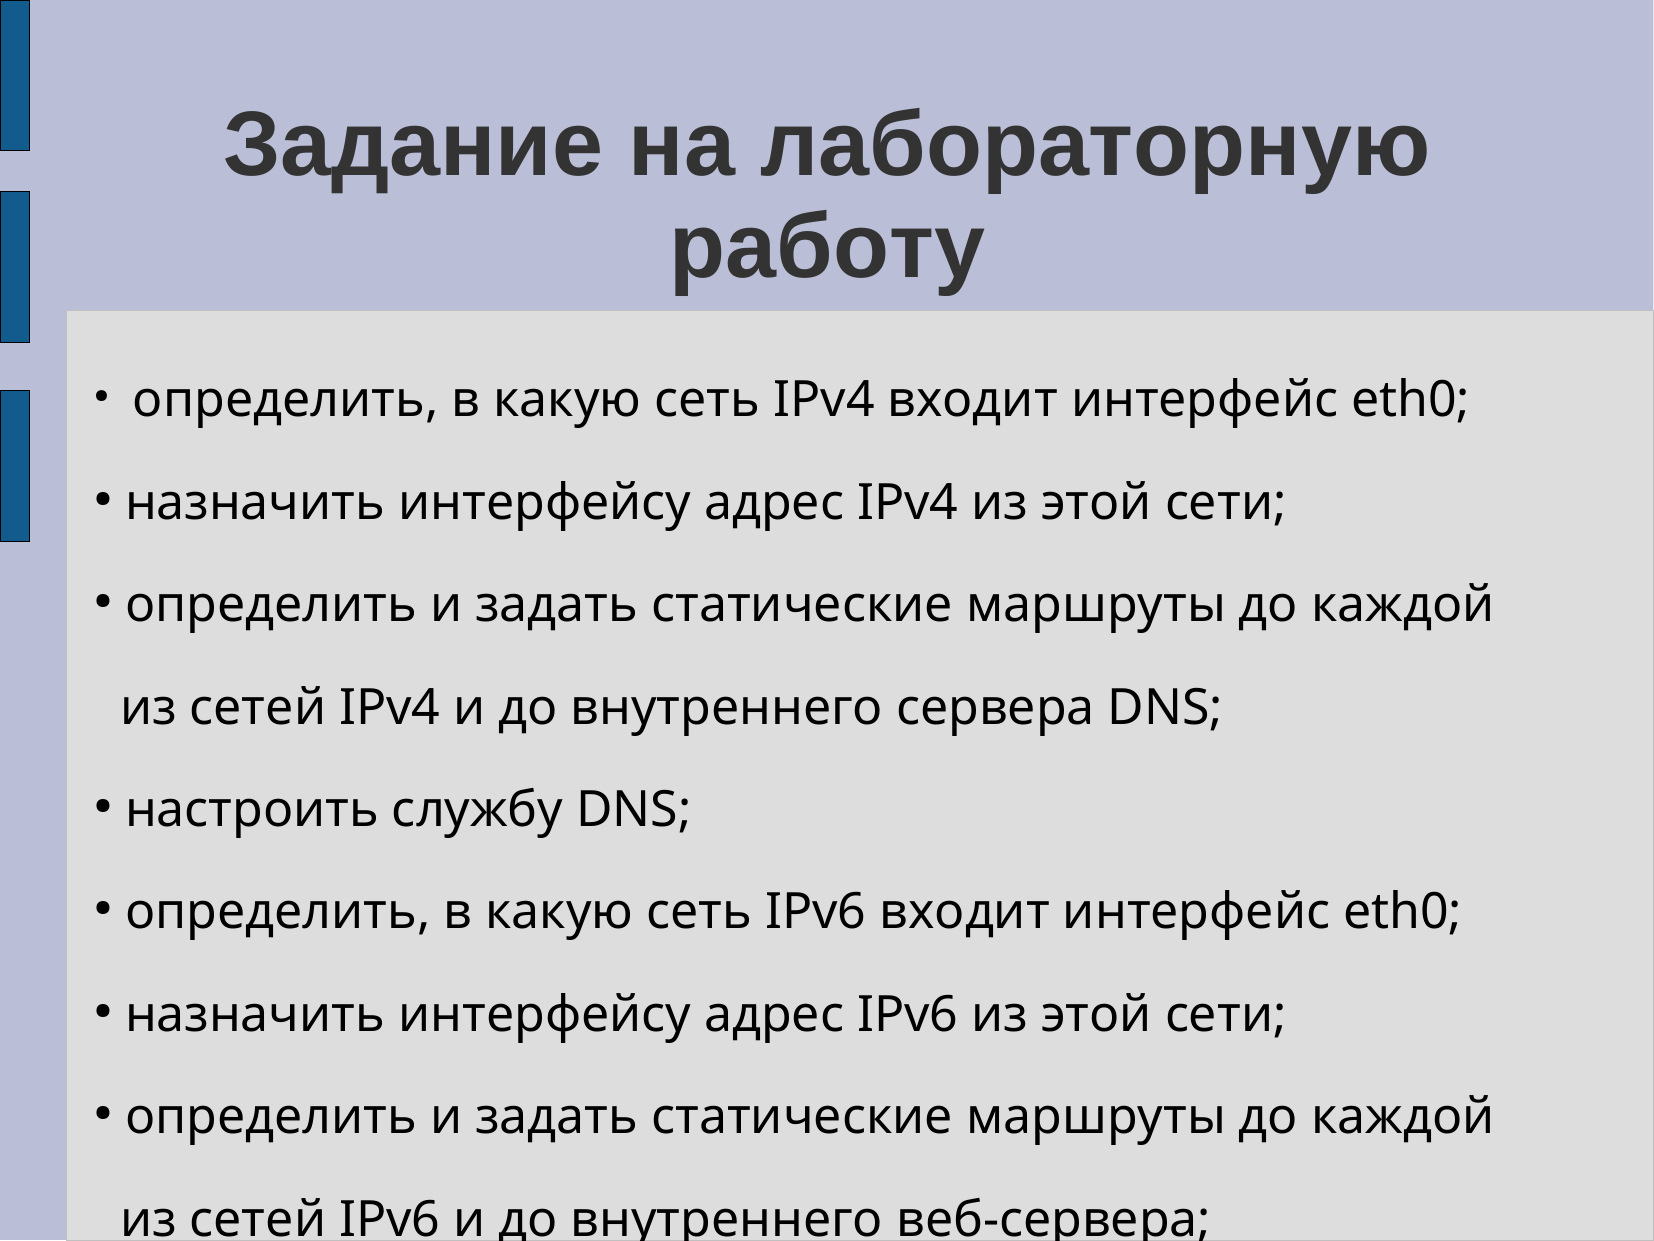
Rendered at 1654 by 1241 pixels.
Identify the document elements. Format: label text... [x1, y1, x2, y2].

title Задание на лабораторную работу [121, 91, 1534, 299]
text_box определить, в какую сеть IPv4 входит интерфейс eth0; назначить интерфейсу адрес IPv4 из этой сети; определить и задать статические маршруты до каждой из сетей IPv4 и до внутреннего сервера DNS; настроить службу DNS; определить, в какую сеть IPv6 входит интерфейс eth0; назначить интерфейсу адрес IPv6 из этой сети; определить и задать статические маршруты до каждой из сетей IPv6 и до внутреннего веб-сервера; задать маршрут по-умолчанию для IPv6. [94, 329, 1628, 1211]
